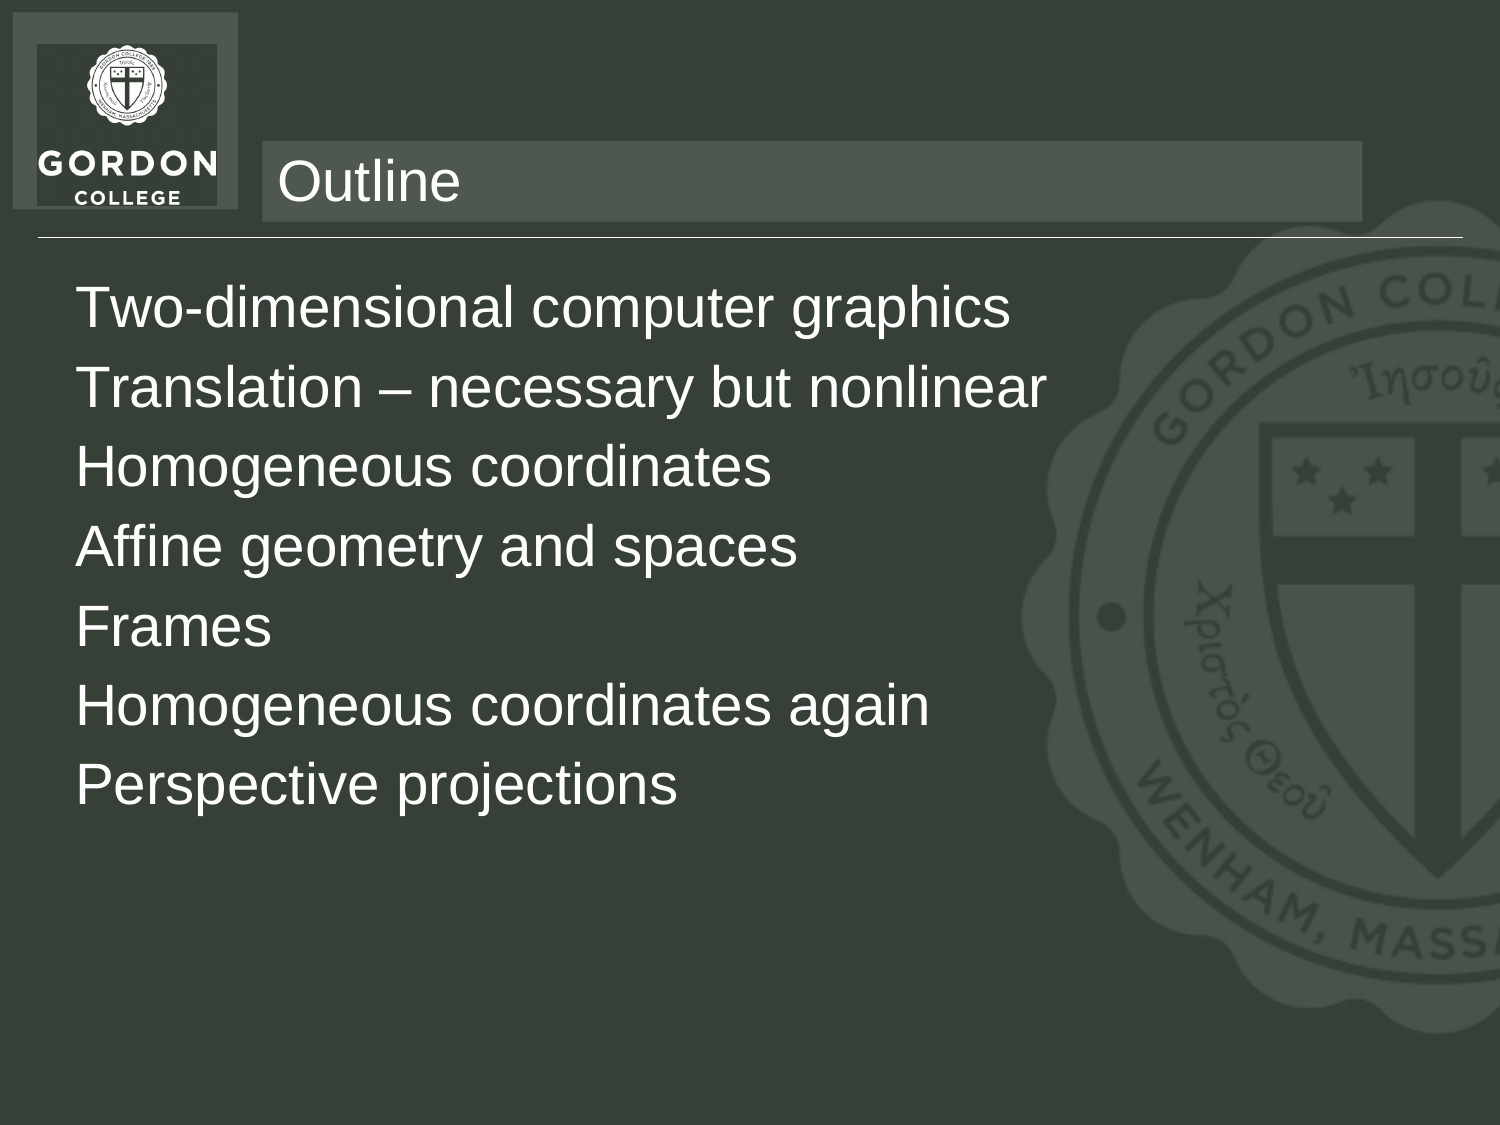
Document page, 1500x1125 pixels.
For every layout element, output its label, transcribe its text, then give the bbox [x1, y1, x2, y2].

list Two-dimensional computer graphics Translation – necessary but nonlinear Homogeneous coordinates Affine geometry and spaces Frames Homogeneous coordinates again Perspective projections [75, 275, 1426, 1026]
picture [0, 0, 1500, 1125]
title Outline [262, 141, 1363, 222]
